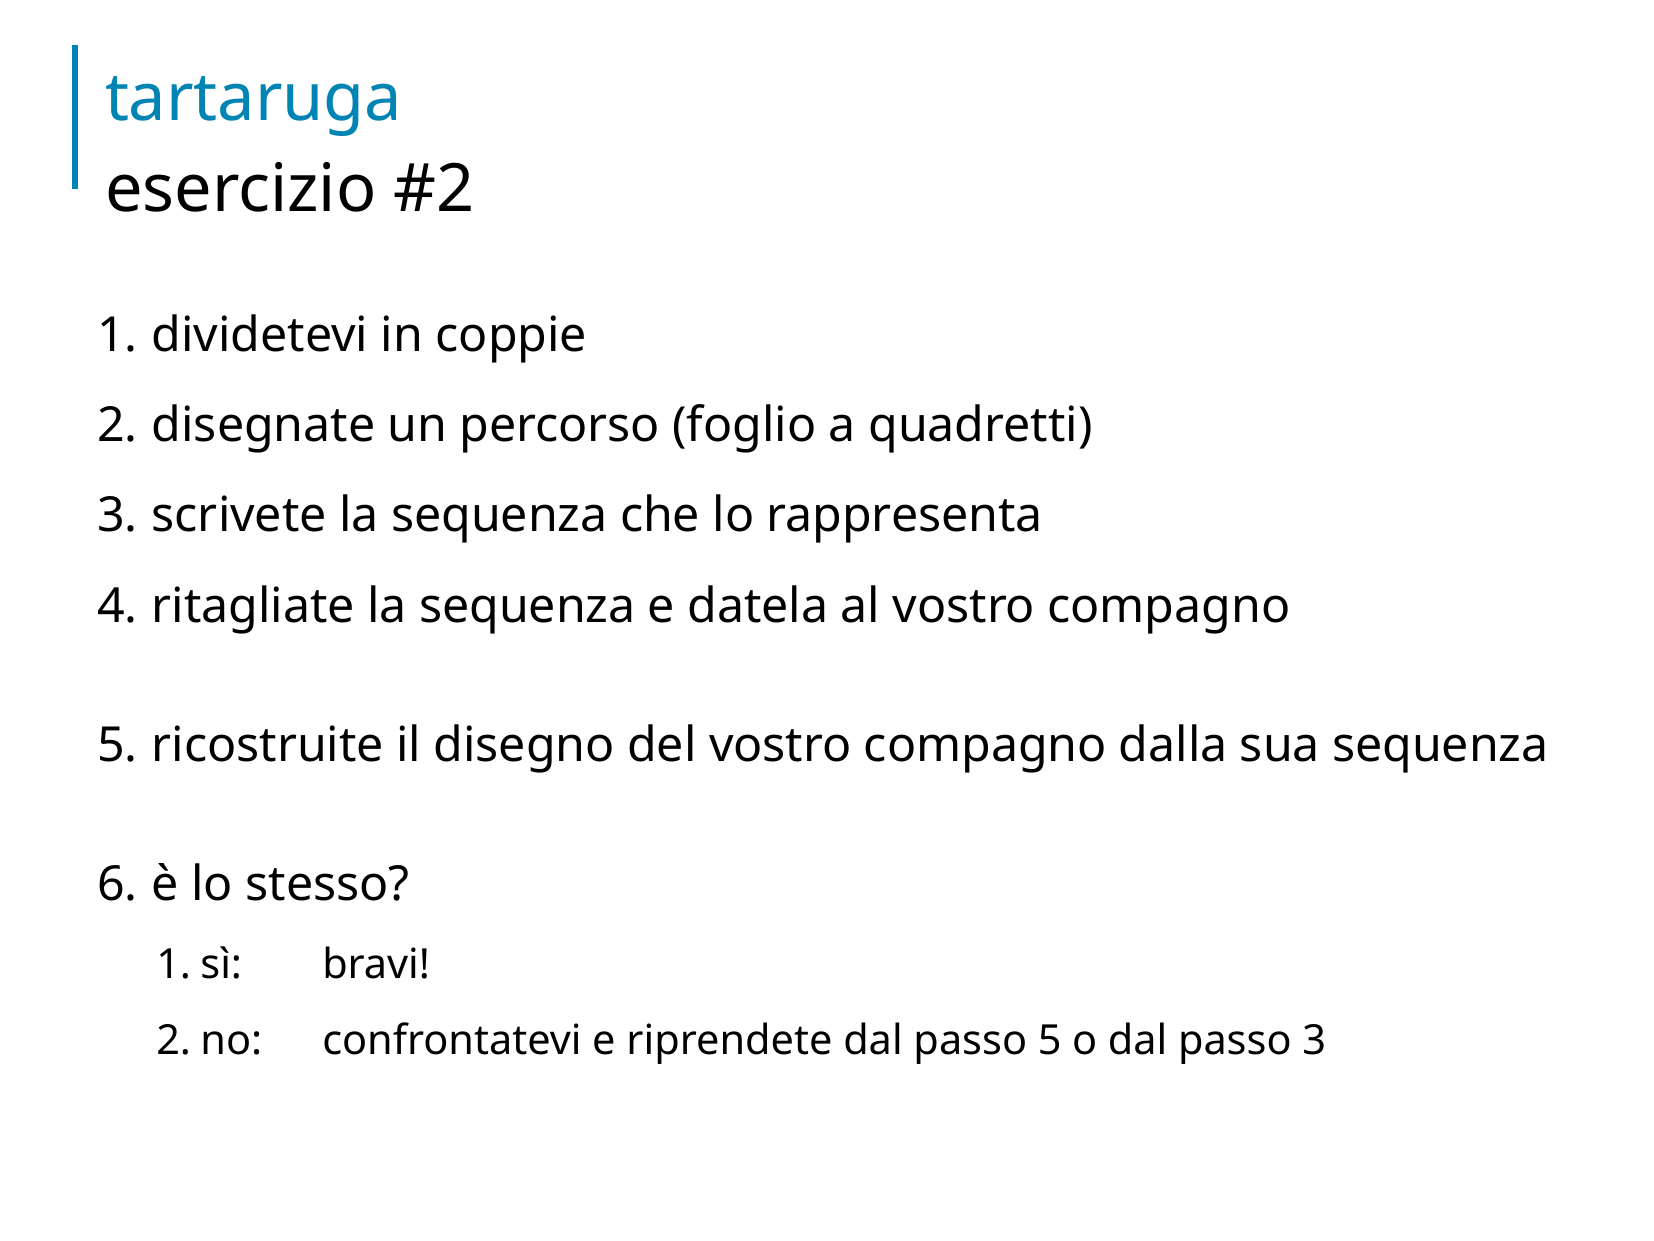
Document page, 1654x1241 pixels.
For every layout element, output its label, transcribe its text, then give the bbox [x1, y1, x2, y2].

title tartaruga esercizio #2 [105, 49, 1571, 200]
list dividetevi in coppie disegnate un percorso (foglio a quadretti) scrivete la sequenza che lo rappresenta ritagliate la sequenza e datela al vostro compagno ricostruite il disegno del vostro compagno dalla sua sequenza è lo stesso? sì: bravi! no: confrontatevi e riprendete dal passo 5 o dal passo 3 [82, 300, 1571, 1126]
